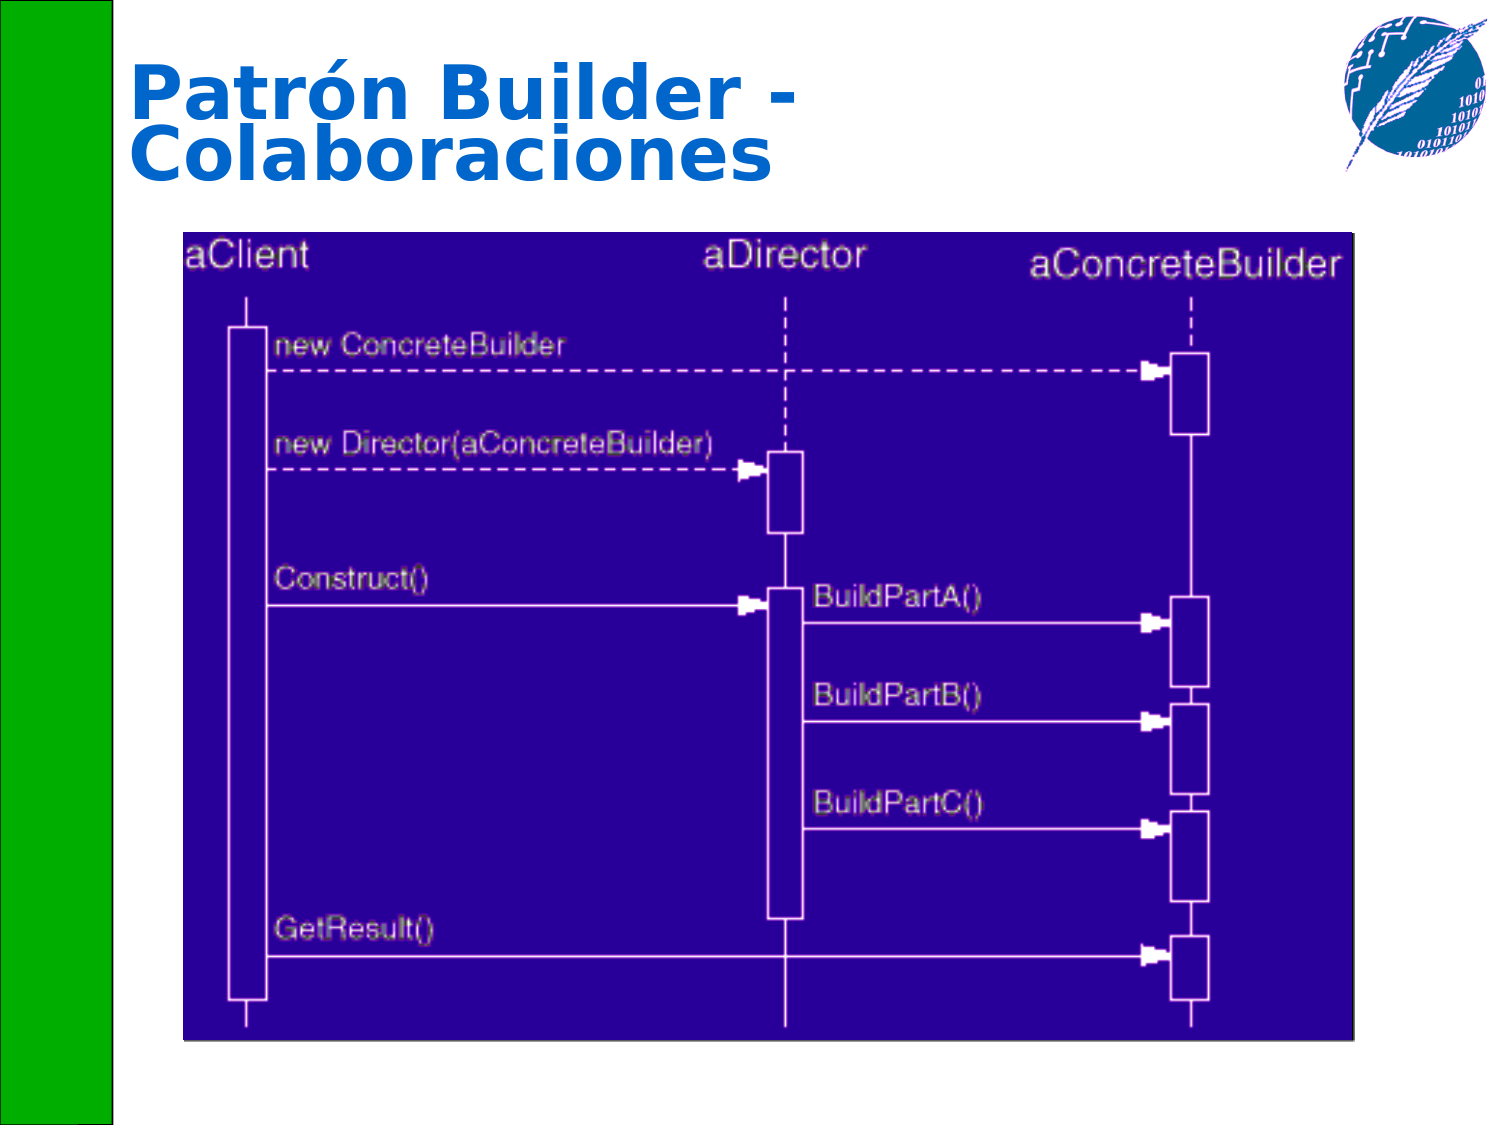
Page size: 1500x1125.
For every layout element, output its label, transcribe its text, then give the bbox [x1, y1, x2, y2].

picture [1417, 140, 1425, 149]
title Patrón Builder - Colaboraciones [113, 38, 1388, 226]
picture [1341, 15, 1488, 172]
picture [182, 231, 1353, 1040]
